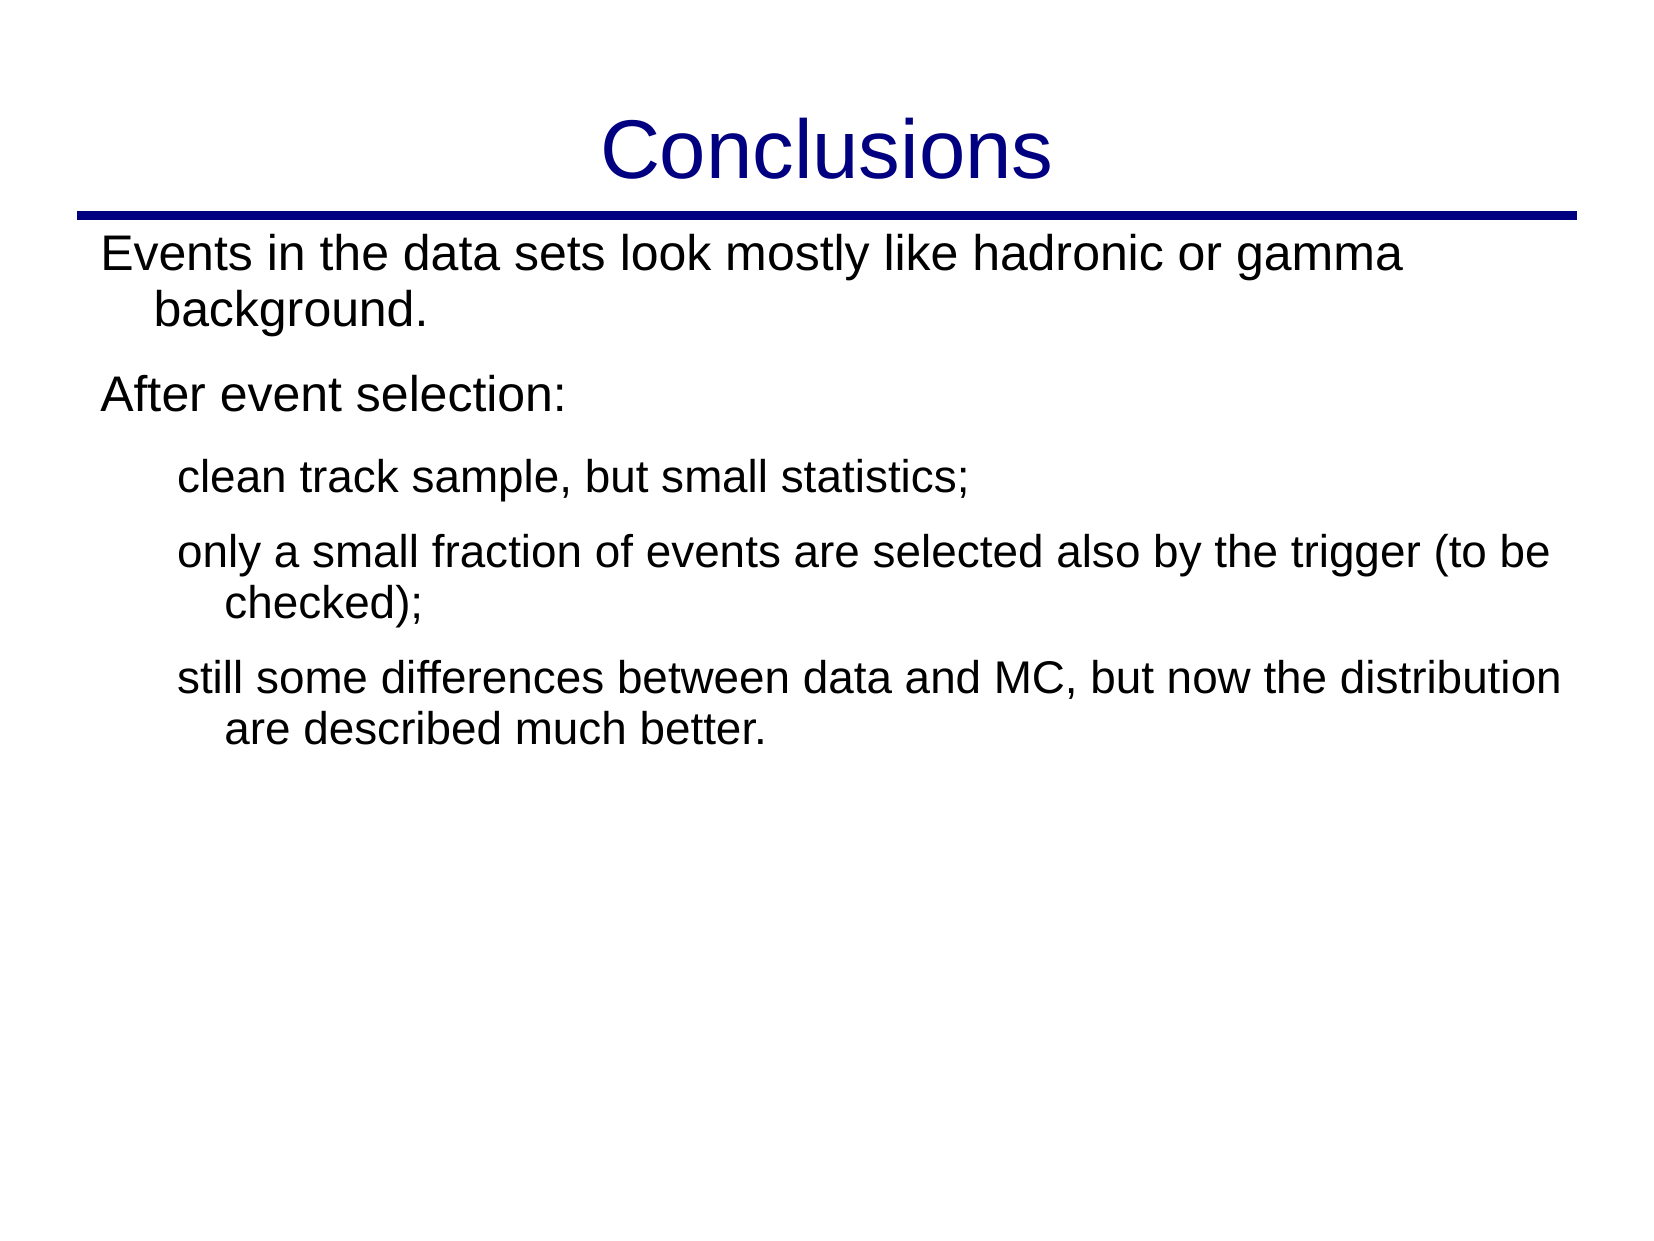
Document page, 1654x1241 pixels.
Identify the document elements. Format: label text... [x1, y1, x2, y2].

list Events in the data sets look mostly like hadronic or gamma background. After event selection: clean track sample, but small statistics; only a small fraction of events are selected also by the trigger (to be checked); still some differences between data and MC, but now the distribution are described much better. [82, 225, 1571, 1094]
title Conclusions [82, 75, 1571, 225]
